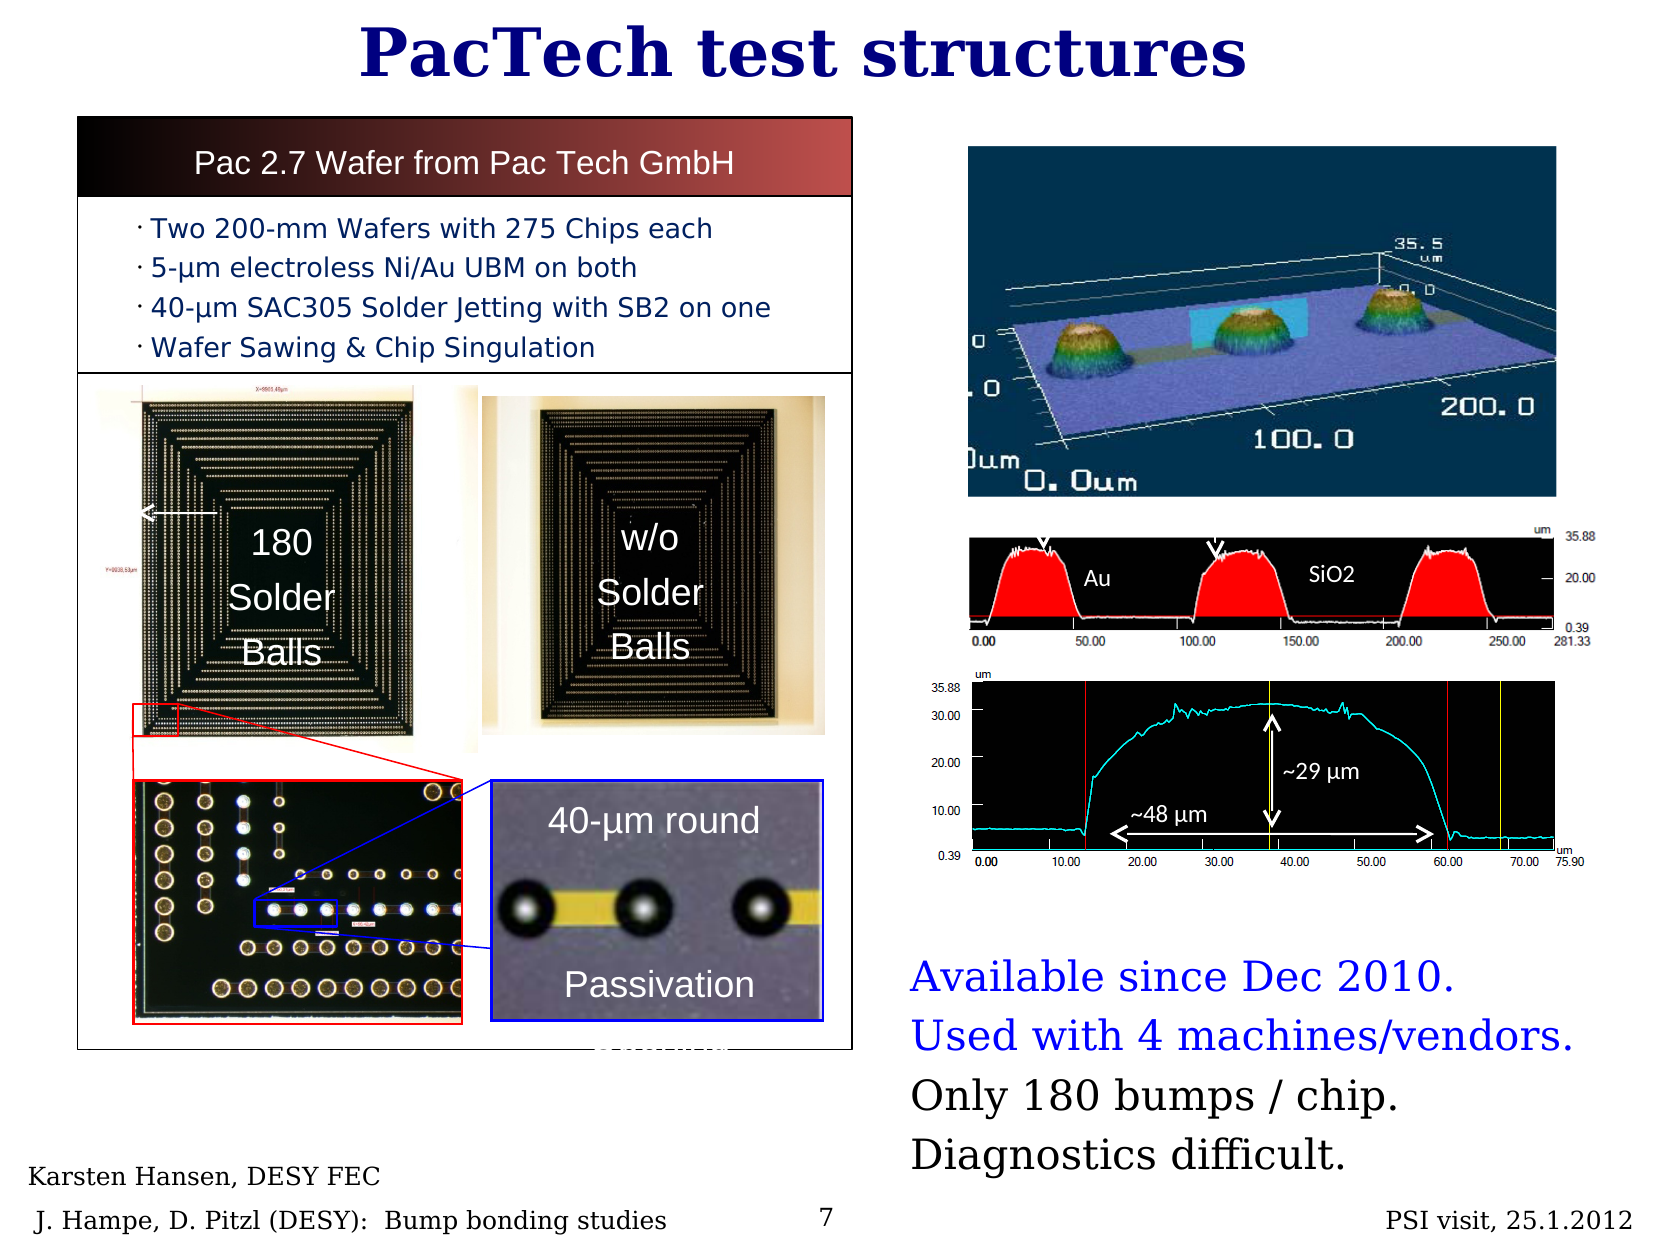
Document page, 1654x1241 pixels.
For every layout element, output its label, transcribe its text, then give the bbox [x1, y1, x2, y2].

text_box [79, 118, 851, 124]
picture [968, 145, 1558, 498]
text_box Two 200-mm Wafers with 275 Chips each 5-µm electroless Ni/Au UBM on both 40-µm SAC305 Solder Jetting with SB2 on one Wafer Sawing & Chip Singulation [123, 196, 834, 370]
text_box 40-µm round Passivation Opening [495, 778, 824, 1068]
picture [134, 706, 354, 753]
picture [482, 396, 825, 735]
picture [80, 385, 478, 753]
picture [961, 522, 1611, 655]
picture [259, 797, 461, 944]
text_box [79, 189, 851, 196]
text_box 180 Solder Balls [191, 501, 372, 681]
text_box Au [1068, 547, 1139, 600]
picture [256, 901, 336, 925]
text_box ~29 µm [1268, 740, 1419, 792]
title PacTech test structures [195, 13, 1412, 92]
picture [134, 705, 177, 735]
picture [134, 781, 461, 1023]
text_box SiO2 [1294, 543, 1401, 595]
text_box ~48 µm [1115, 783, 1264, 835]
text_box Available since Dec 2010. Used with 4 machines/vendors. Only 180 bumps / chip. Diagnostics difficult. [910, 942, 1576, 1169]
picture [919, 669, 1603, 875]
text_box Pac 2.7 Wafer from Pac Tech GmbH [78, 124, 851, 189]
text_box w/o Solder Balls [559, 495, 741, 675]
text_box Karsten Hansen, DESY FEC [27, 1156, 382, 1186]
